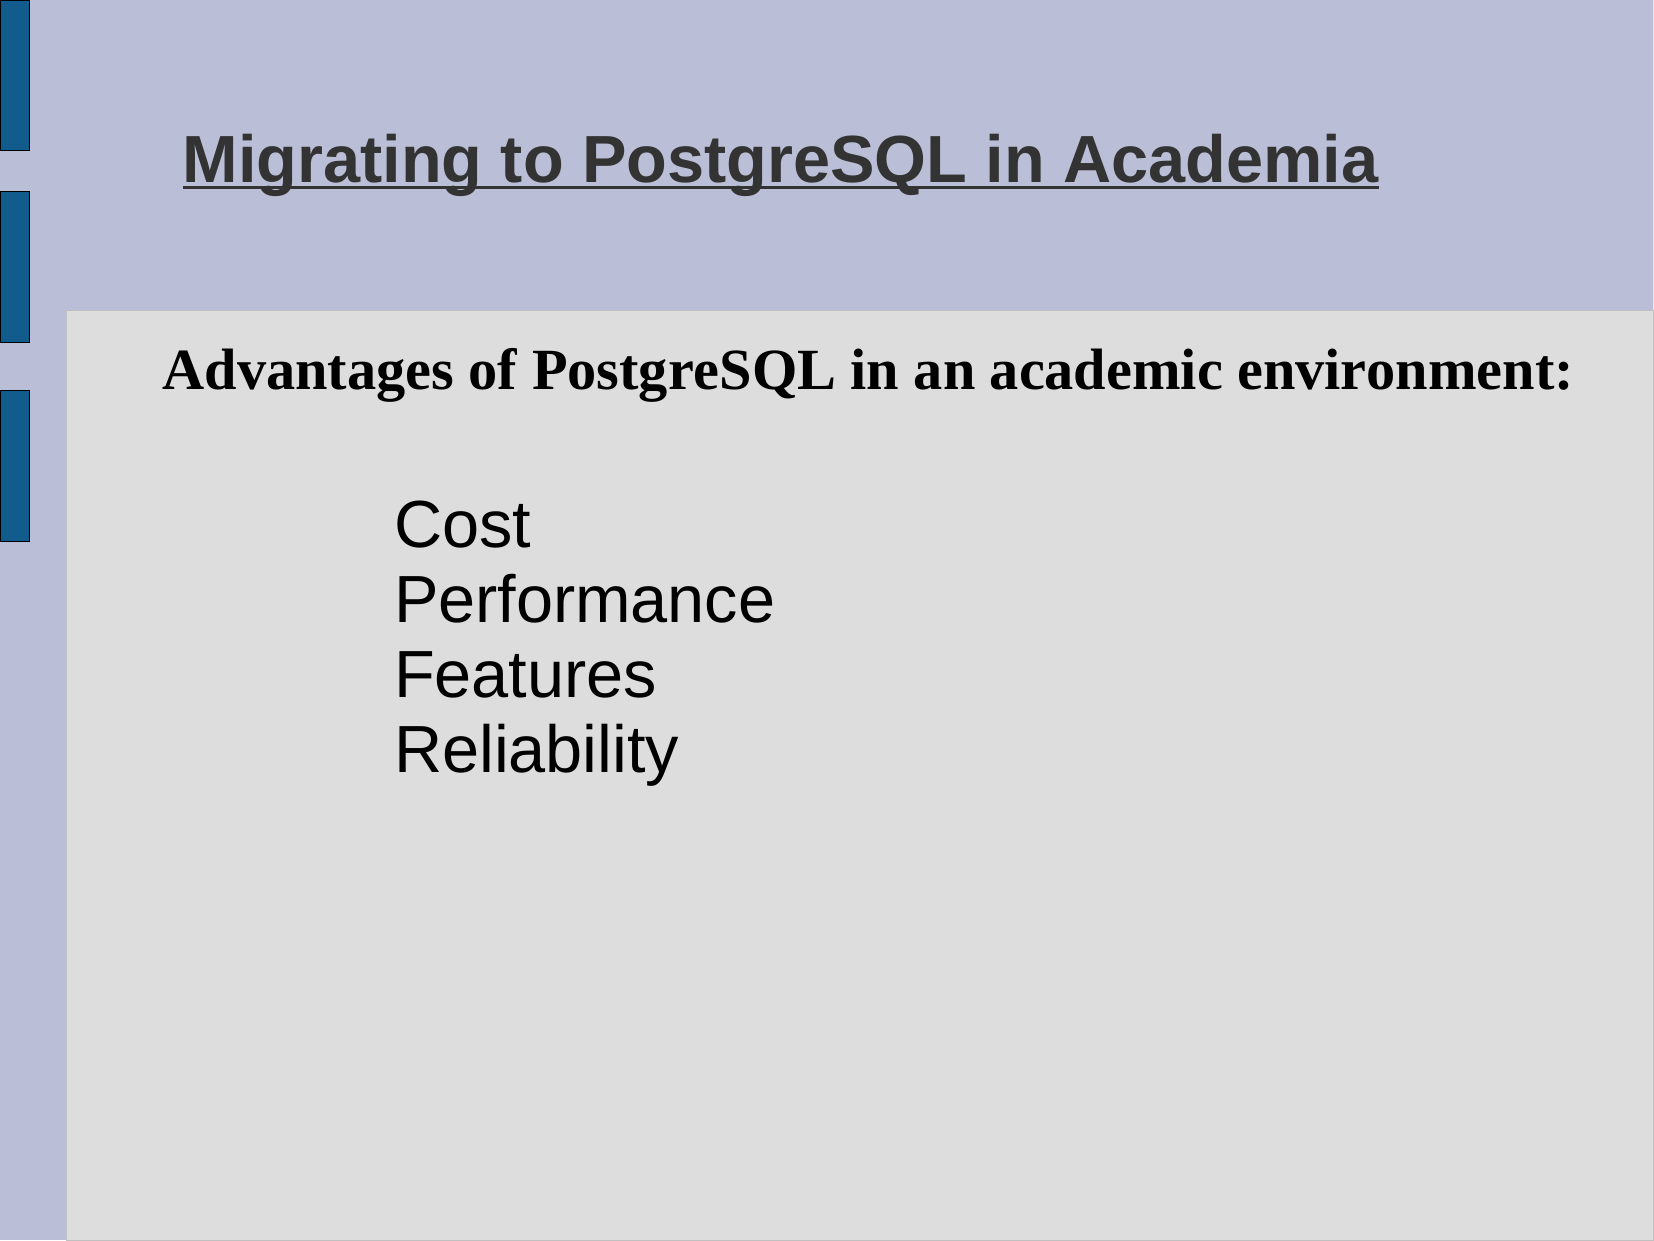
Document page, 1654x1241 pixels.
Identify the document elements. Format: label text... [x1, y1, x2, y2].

text_box Advantages of PostgreSQL in an academic environment: [162, 337, 1576, 404]
title Migrating to PostgreSQL in Academia [75, 55, 1488, 263]
list Cost Performance Features Reliability [376, 487, 1649, 787]
